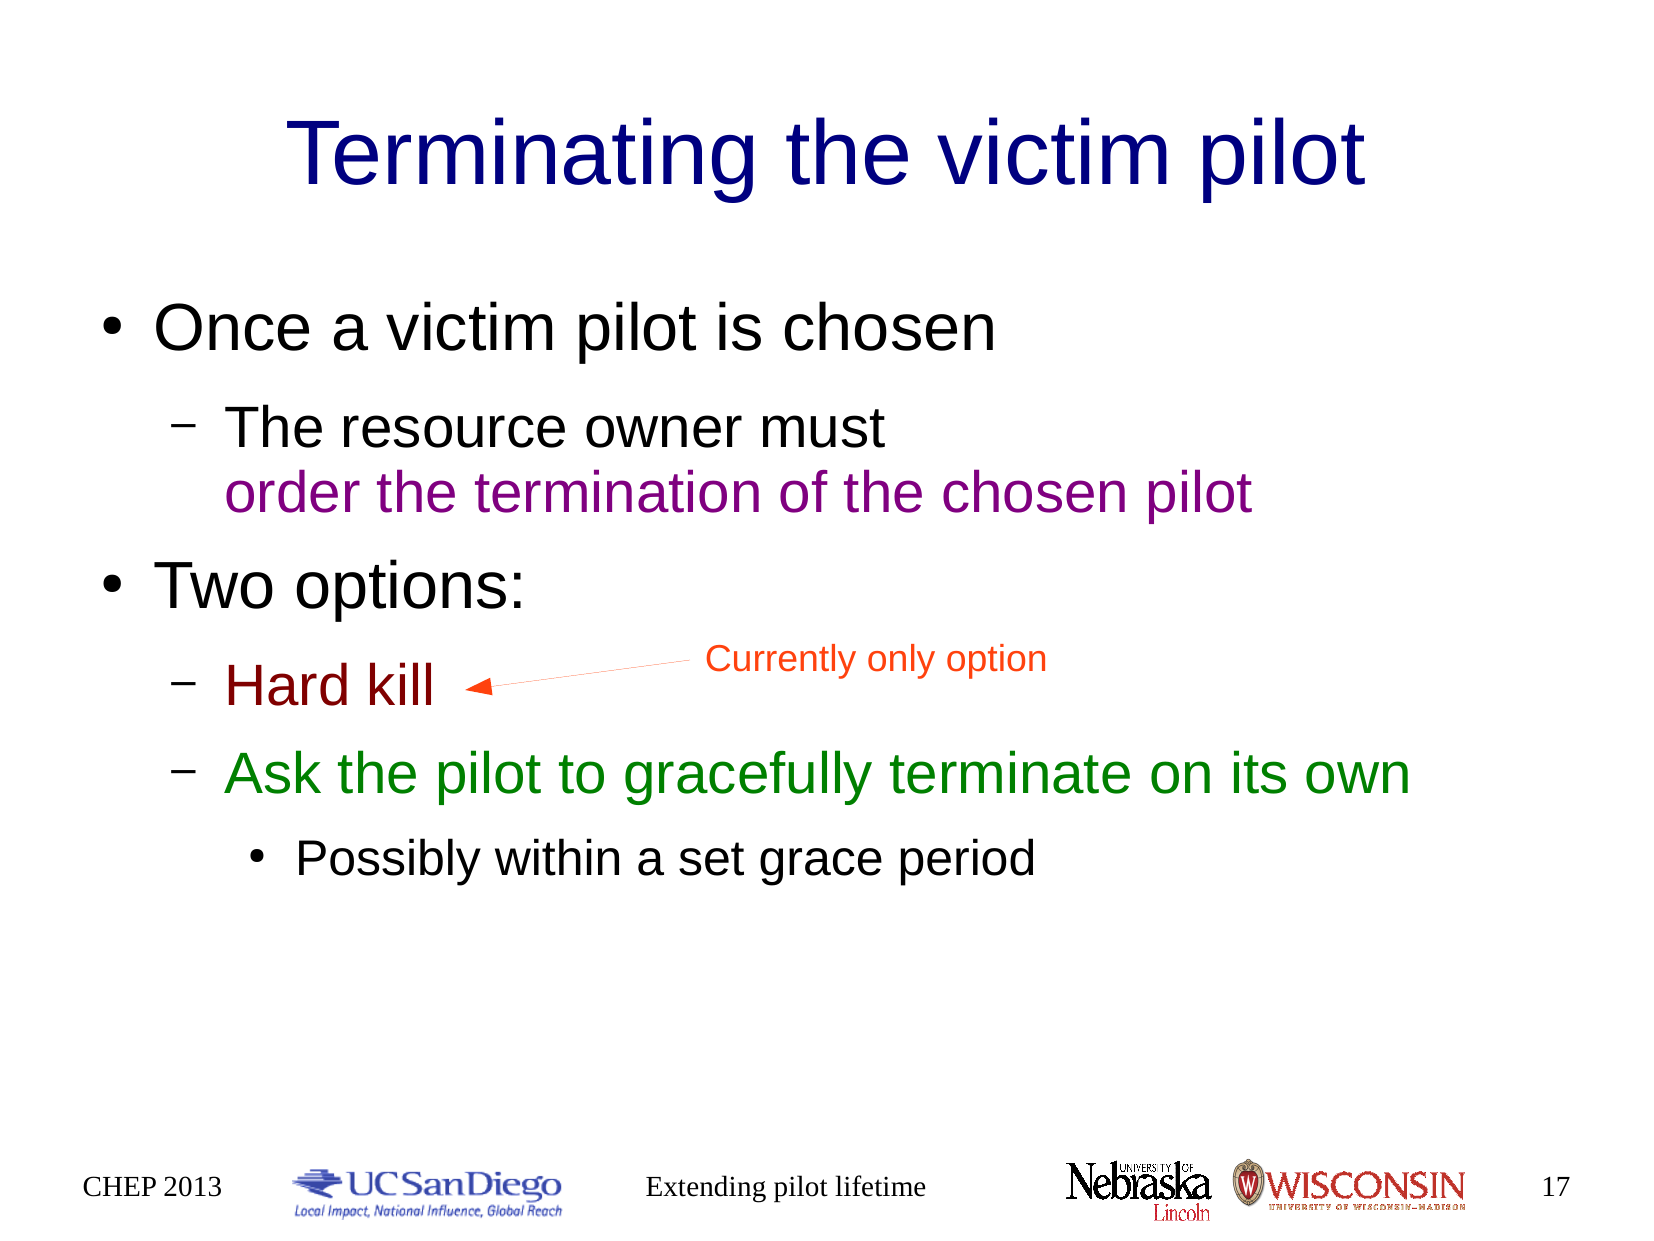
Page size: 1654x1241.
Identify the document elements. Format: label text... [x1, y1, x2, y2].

text_box Currently only option [690, 630, 1063, 687]
picture [1066, 1160, 1212, 1221]
list Once a victim pilot is chosen The resource owner must order the termination of the chosen pilot Two options: Hard kill Ask the pilot to gracefully terminate on its own Possibly within a set grace period [82, 290, 1538, 1010]
picture [292, 1169, 563, 1220]
picture [1232, 1158, 1465, 1210]
title Terminating the victim pilot [82, 49, 1571, 257]
